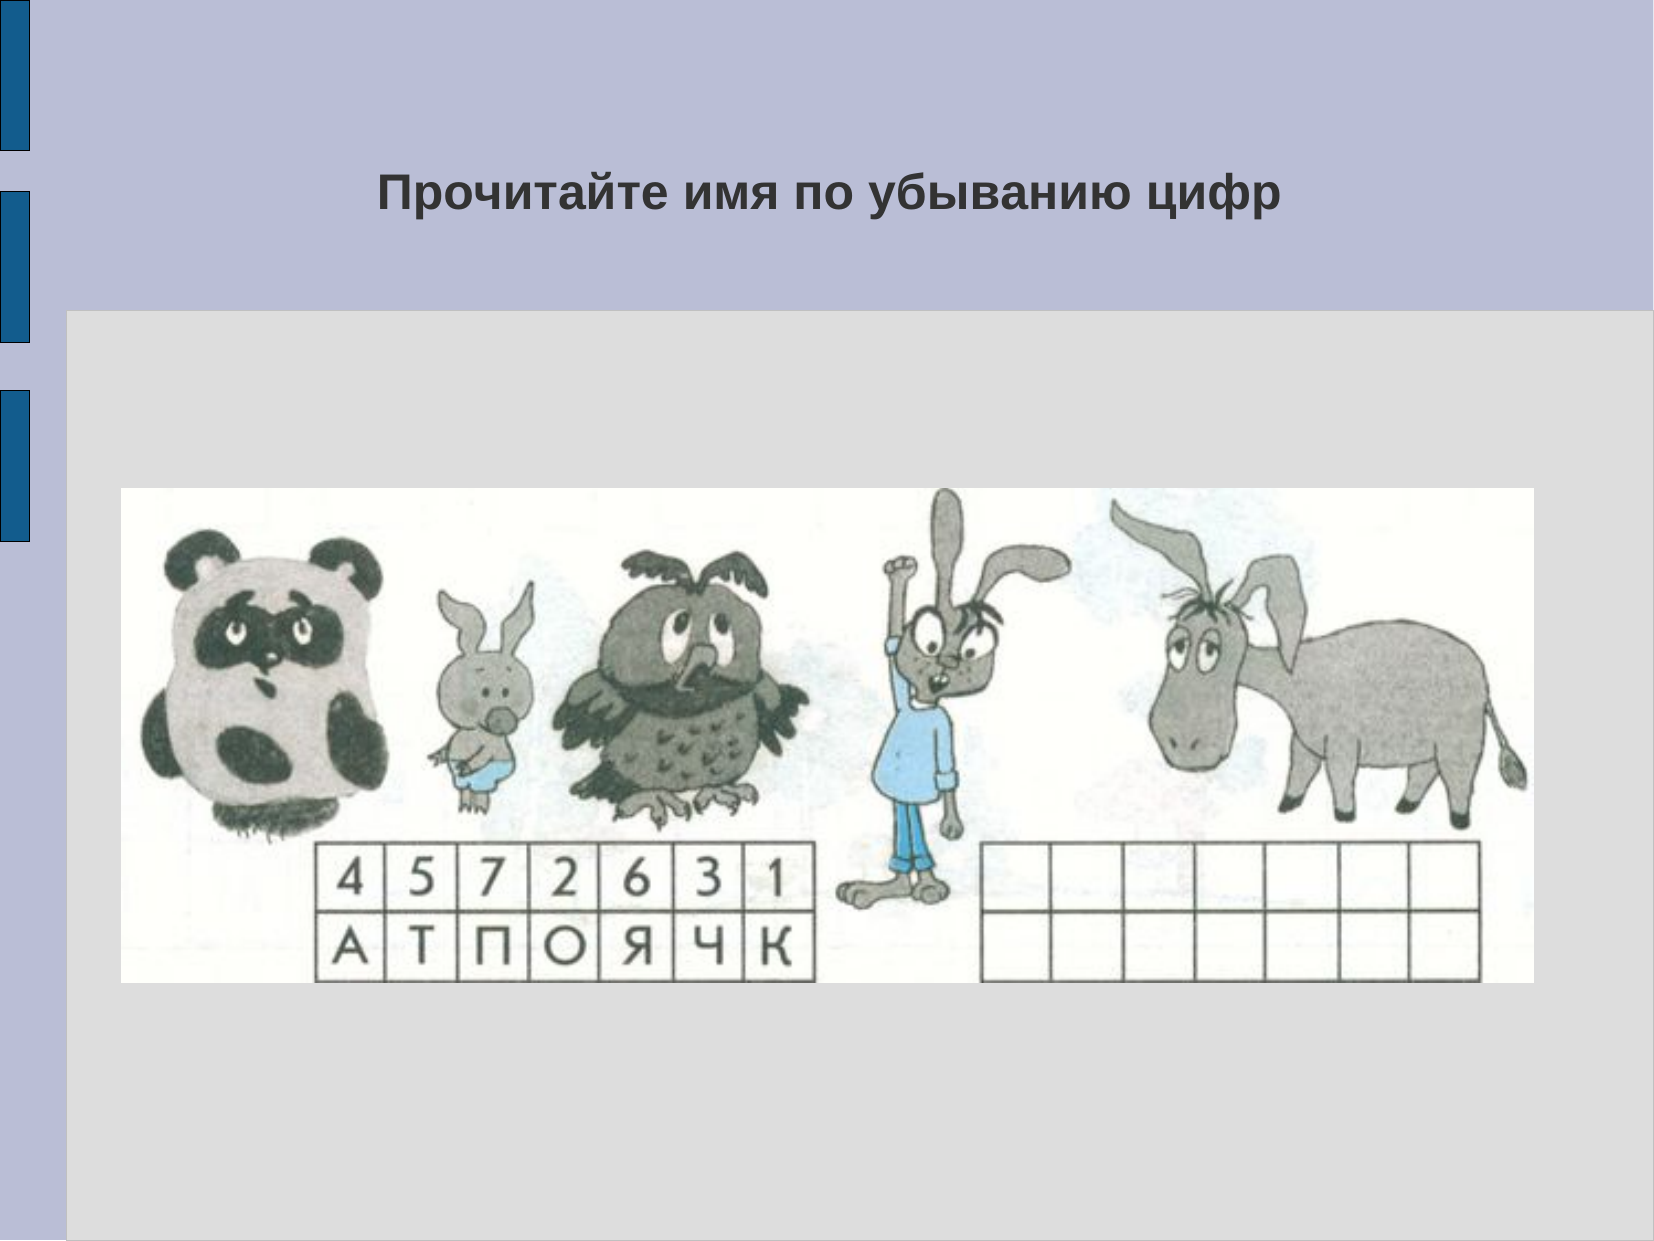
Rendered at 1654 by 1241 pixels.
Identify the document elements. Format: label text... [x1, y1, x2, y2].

title Прочитайте имя по убыванию цифр [123, 88, 1536, 296]
picture [121, 488, 1534, 983]
